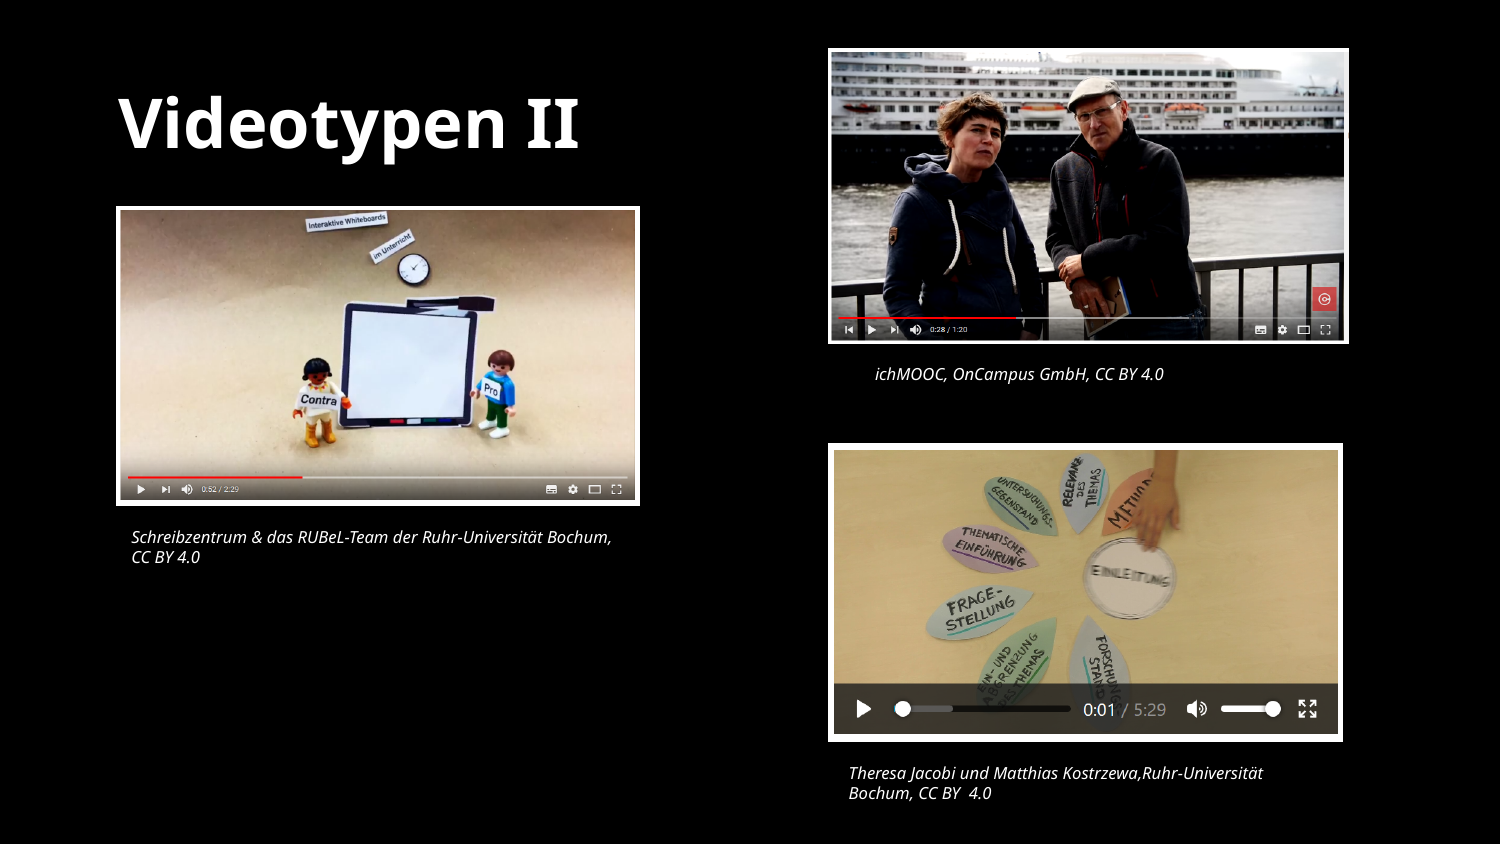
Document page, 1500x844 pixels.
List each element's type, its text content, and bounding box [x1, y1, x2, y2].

text_box Schreibzentrum & das RUBeL-Team der Ruhr-Universität Bochum, CC BY 4.0 [116, 518, 631, 575]
title Videotypen II [103, 44, 1397, 209]
text_box Theresa Jacobi und Matthias Kostrzewa,Ruhr-Universität Bochum, CC BY 4.0 [833, 755, 1349, 811]
text_box ichMOOC, OnCampus GmbH, CC BY 4.0 [762, 355, 1278, 392]
picture [828, 48, 1349, 344]
picture [116, 209, 640, 506]
picture [828, 443, 1343, 742]
